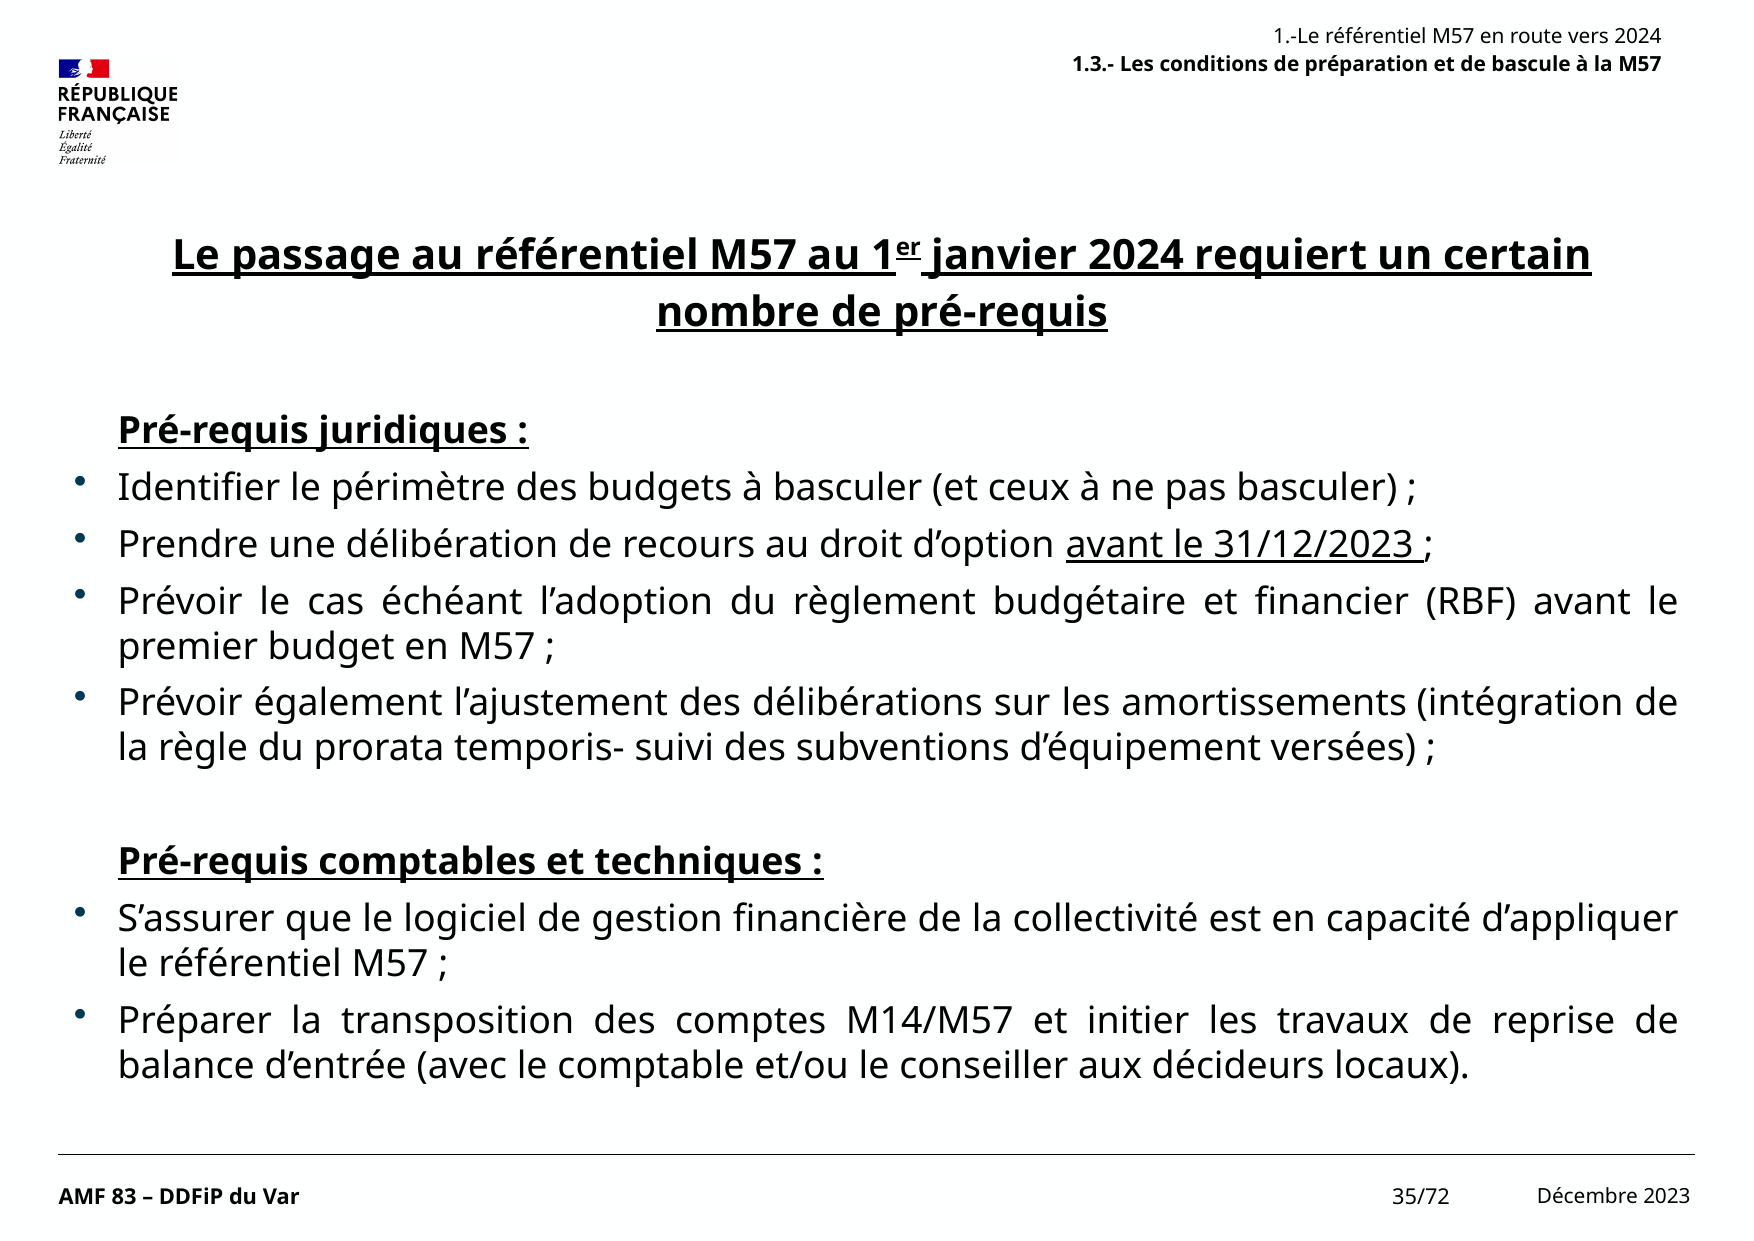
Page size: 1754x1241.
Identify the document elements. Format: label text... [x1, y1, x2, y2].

text_box 1.-Le référentiel M57 en route vers 2024 1.3.- Les conditions de préparation et de bascule à la M57 [207, 13, 1677, 97]
list Pré-requis juridiques : Identifier le périmètre des budgets à basculer (et ceux à ne pas basculer) ; Prendre une délibération de recours au droit d’option avant le 31/12/2023 ; Prévoir le cas échéant l’adoption du règlement budgétaire et financier (RBF) avant le premier budget en M57 ; Prévoir également l’ajustement des délibérations sur les amortissements (intégration de la règle du prorata temporis- suivi des subventions d’équipement versées) ; Pré-requis comptables et techniques : S’assurer que le logiciel de gestion financière de la collectivité est en capacité d’appliquer le référentiel M57 ; Préparer la transposition des comptes M14/M57 et initier les travaux de reprise de balance d’entrée (avec le comptable et/ou le conseiller aux décideurs locaux). [74, 356, 1681, 1096]
text_box Le passage au référentiel M57 au 1er janvier 2024 requiert un certain nombre de pré-requis [97, 216, 1668, 385]
picture [58, 58, 178, 164]
